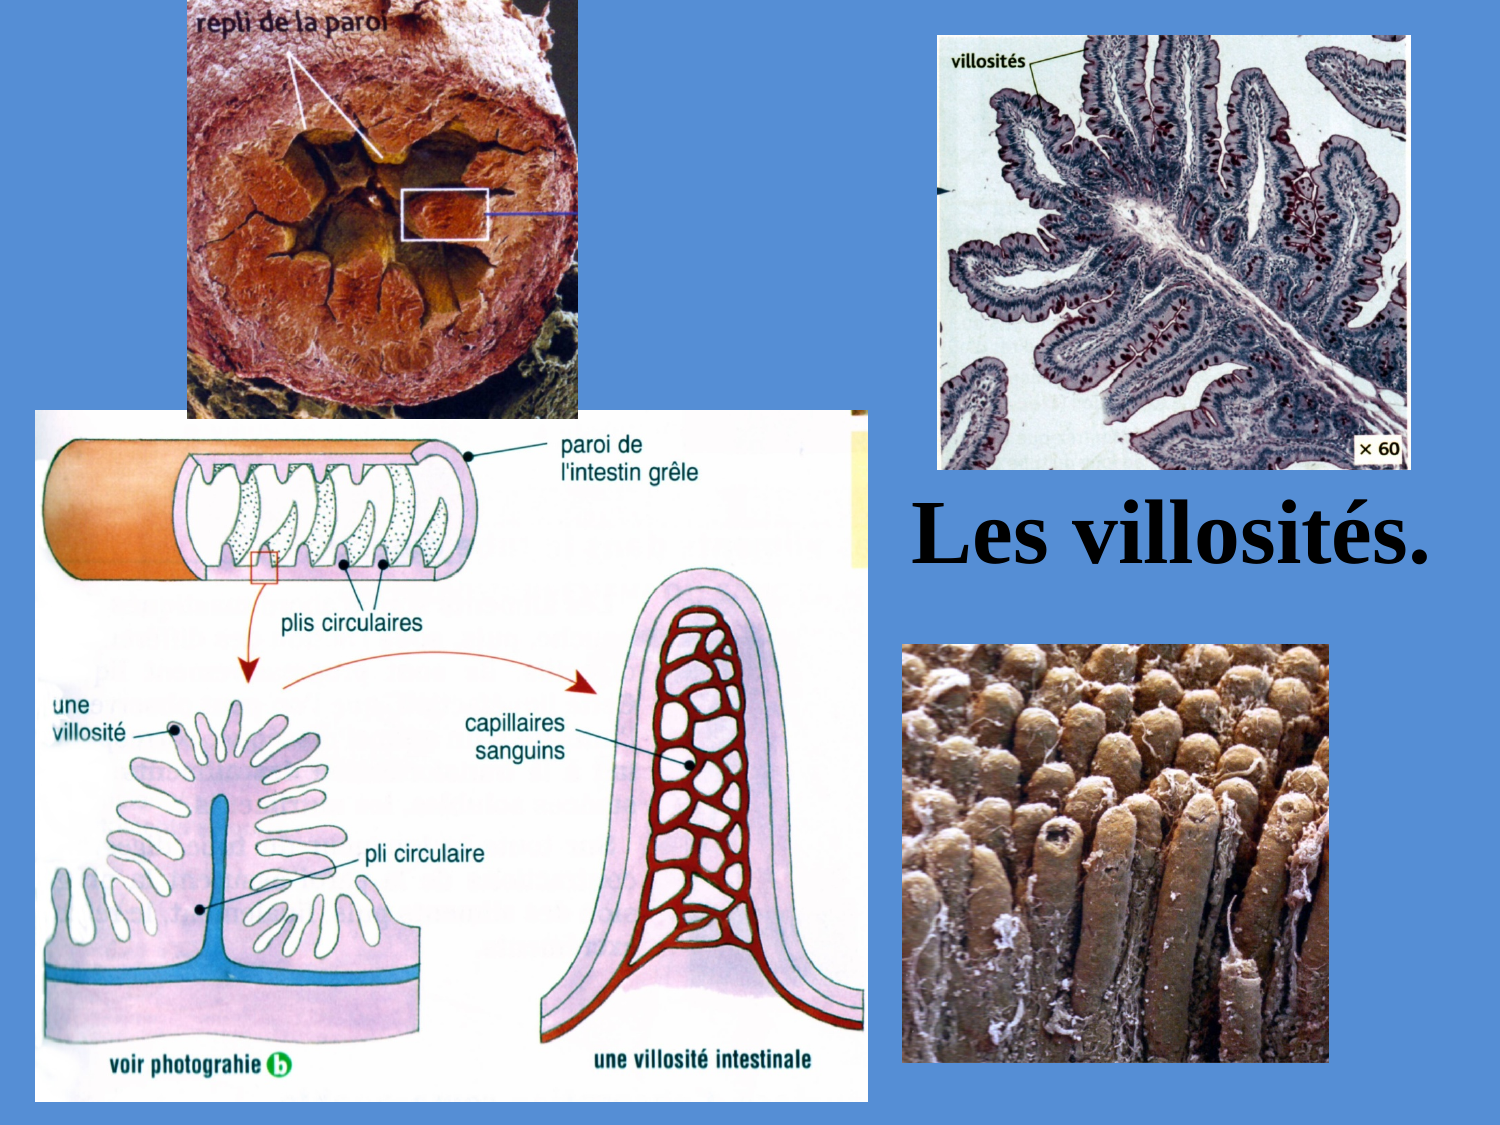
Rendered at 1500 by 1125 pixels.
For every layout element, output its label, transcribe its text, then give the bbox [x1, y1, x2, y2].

picture [35, 0, 868, 1103]
picture [902, 644, 1329, 1063]
picture [937, 35, 1411, 470]
title Les villosités. [890, 433, 1454, 622]
